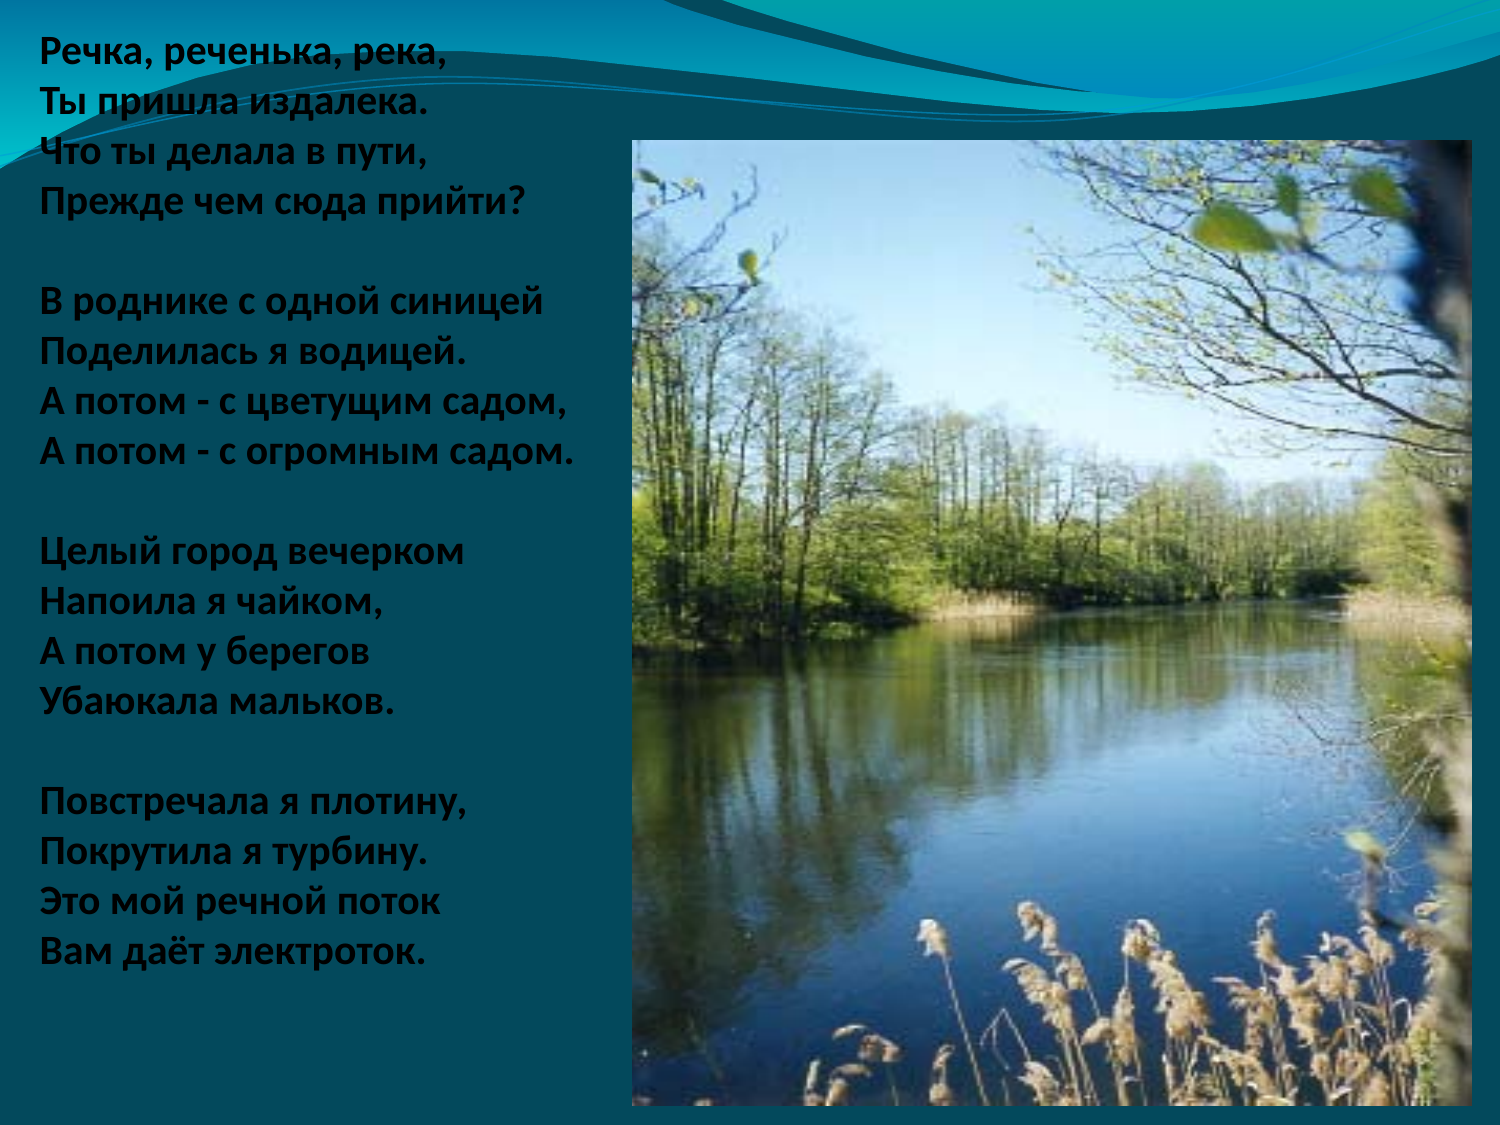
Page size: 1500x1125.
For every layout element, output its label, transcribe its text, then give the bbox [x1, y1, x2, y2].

picture [633, 141, 1471, 1105]
subtitle Речка, реченька, река, Ты пришла издалека. Что ты делала в пути, Прежде чем сюда прийти? В роднике с одной синицей Поделилась я водицей. А потом - с цветущим садом, А потом - с огромным садом. Целый город вечерком Напоила я чайком, А потом у берегов Убаюкала мальков. Повстречала я плотину, Покрутила я турбину. Это мой речной поток Вам даёт электроток. [24, 15, 633, 1006]
